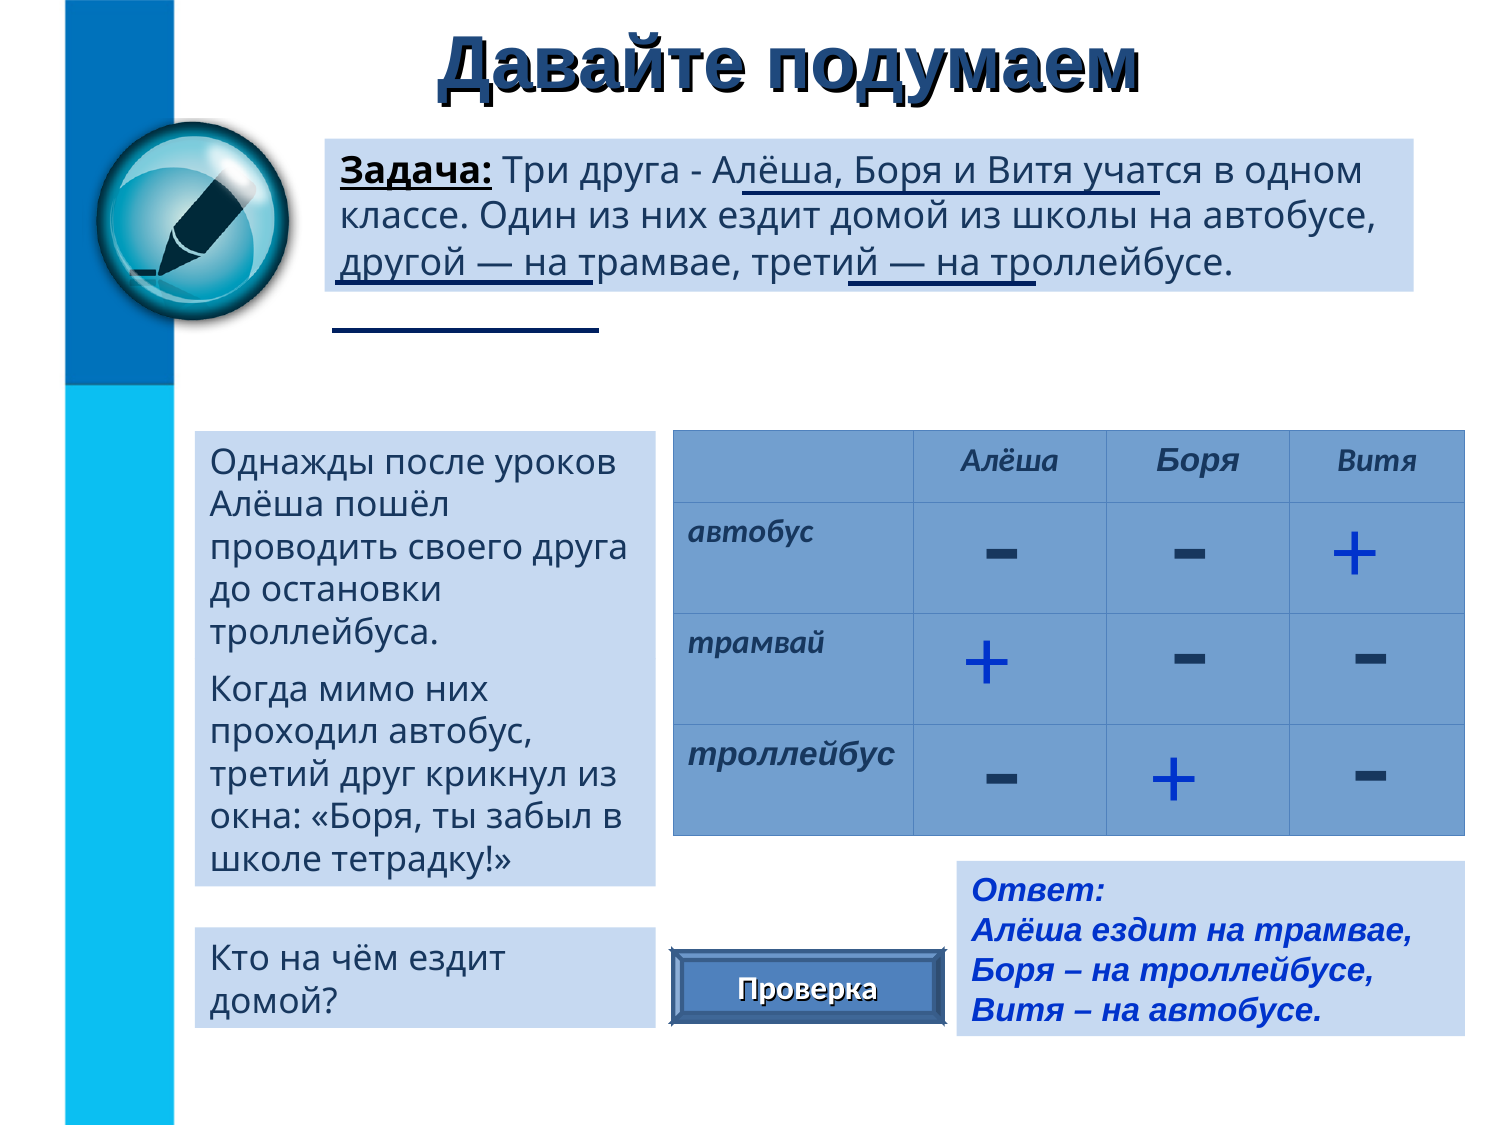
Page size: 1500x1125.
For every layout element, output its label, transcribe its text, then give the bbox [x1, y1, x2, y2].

table_cell [1407, 725, 1464, 835]
text_box - [1154, 454, 1225, 620]
text_box + [1318, 483, 1412, 609]
table_cell троллейбус [674, 725, 913, 835]
table_cell [1107, 614, 1154, 724]
text_box - [1335, 609, 1407, 726]
table_cell [1290, 614, 1335, 724]
text_box Кто на чём ездит домой? [194, 927, 656, 1028]
text_box Проверка [682, 961, 933, 1012]
table_cell [1038, 725, 1106, 835]
text_box - [1154, 620, 1225, 708]
text_box - [1335, 726, 1407, 843]
table_cell [1225, 614, 1289, 724]
table_cell [1290, 503, 1335, 613]
table_cell [1038, 614, 1106, 724]
text_box Давайте подумаем [153, 0, 1426, 119]
table_cell [1231, 725, 1289, 835]
table_header Алёша [914, 431, 1106, 502]
table_cell [1407, 503, 1464, 613]
table_header Витя [1290, 431, 1464, 502]
text_box - [967, 718, 1038, 846]
table_cell трамвай [674, 614, 913, 724]
text_box + [1136, 708, 1231, 835]
text_box Однажды после уроков Алёша пошёл проводить своего друга до остановки троллейбуса. [194, 431, 656, 660]
table_cell [1038, 503, 1106, 613]
table_cell автобус [674, 503, 913, 613]
table_cell [914, 725, 967, 835]
table_header Боря [1107, 431, 1289, 502]
text_box Когда мимо них проходил автобус, третий друг крикнул из окна: «Боря, ты забыл в школе тетрадку!» [194, 660, 656, 887]
table_cell [1407, 614, 1464, 724]
table_cell [1290, 725, 1335, 835]
text_box Задача: Три друга - Алёша, Боря и Витя учатся в одном классе. Один из них ездит домой из школы на автобусе, другой — на трамвае, третий — на троллейбусе. [324, 138, 1414, 292]
table_cell [1107, 503, 1154, 613]
table_cell [914, 614, 967, 724]
table_header [674, 431, 913, 502]
text_box - [967, 454, 1038, 591]
table_cell [914, 503, 967, 613]
text_box + [949, 591, 1044, 718]
text_box Ответ: Алёша ездит на трамвае, Боря – на троллейбусе, Витя – на автобусе. [956, 860, 1465, 1037]
picture [0, 0, 1500, 1125]
table_cell [1107, 725, 1136, 835]
table_cell [1225, 503, 1289, 613]
